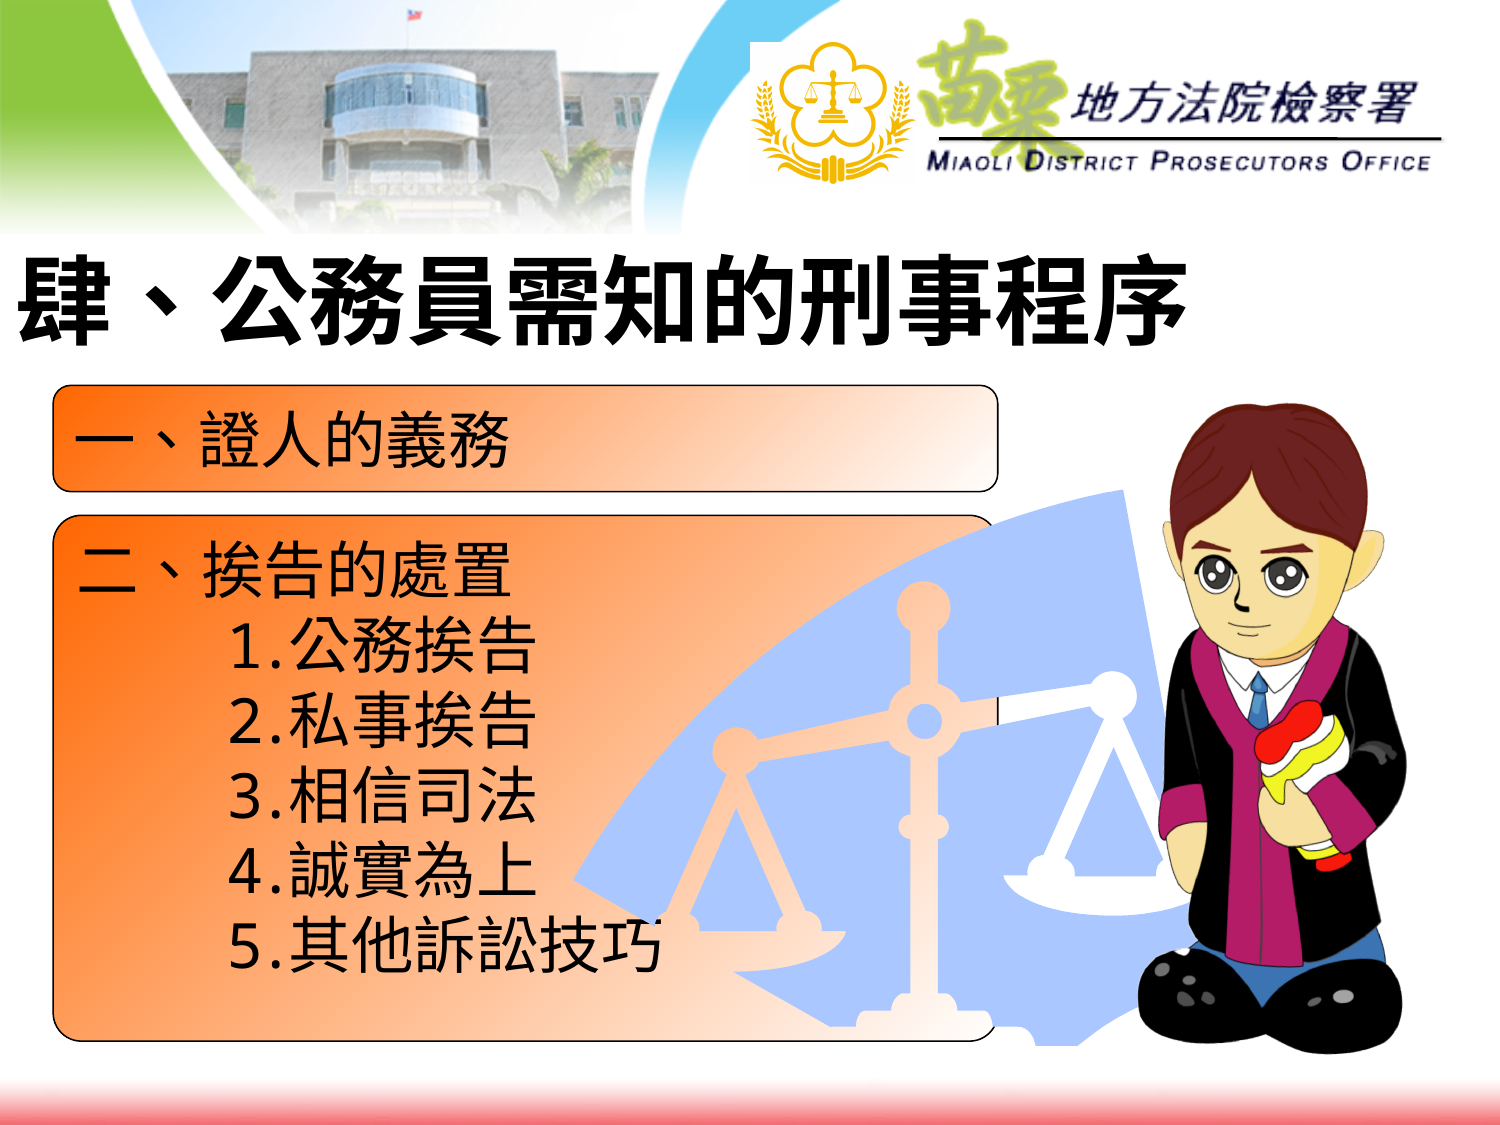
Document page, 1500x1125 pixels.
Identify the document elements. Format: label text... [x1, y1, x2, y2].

text_box 一、證人的義務 [53, 385, 998, 492]
text_box 肆、公務員需知的刑事程序 [0, 231, 1206, 365]
picture [0, 385, 1500, 1125]
text_box 二、挨告的處置 公務挨告 私事挨告 相信司法 誠實為上 其他訴訟技巧 [53, 515, 572, 1042]
